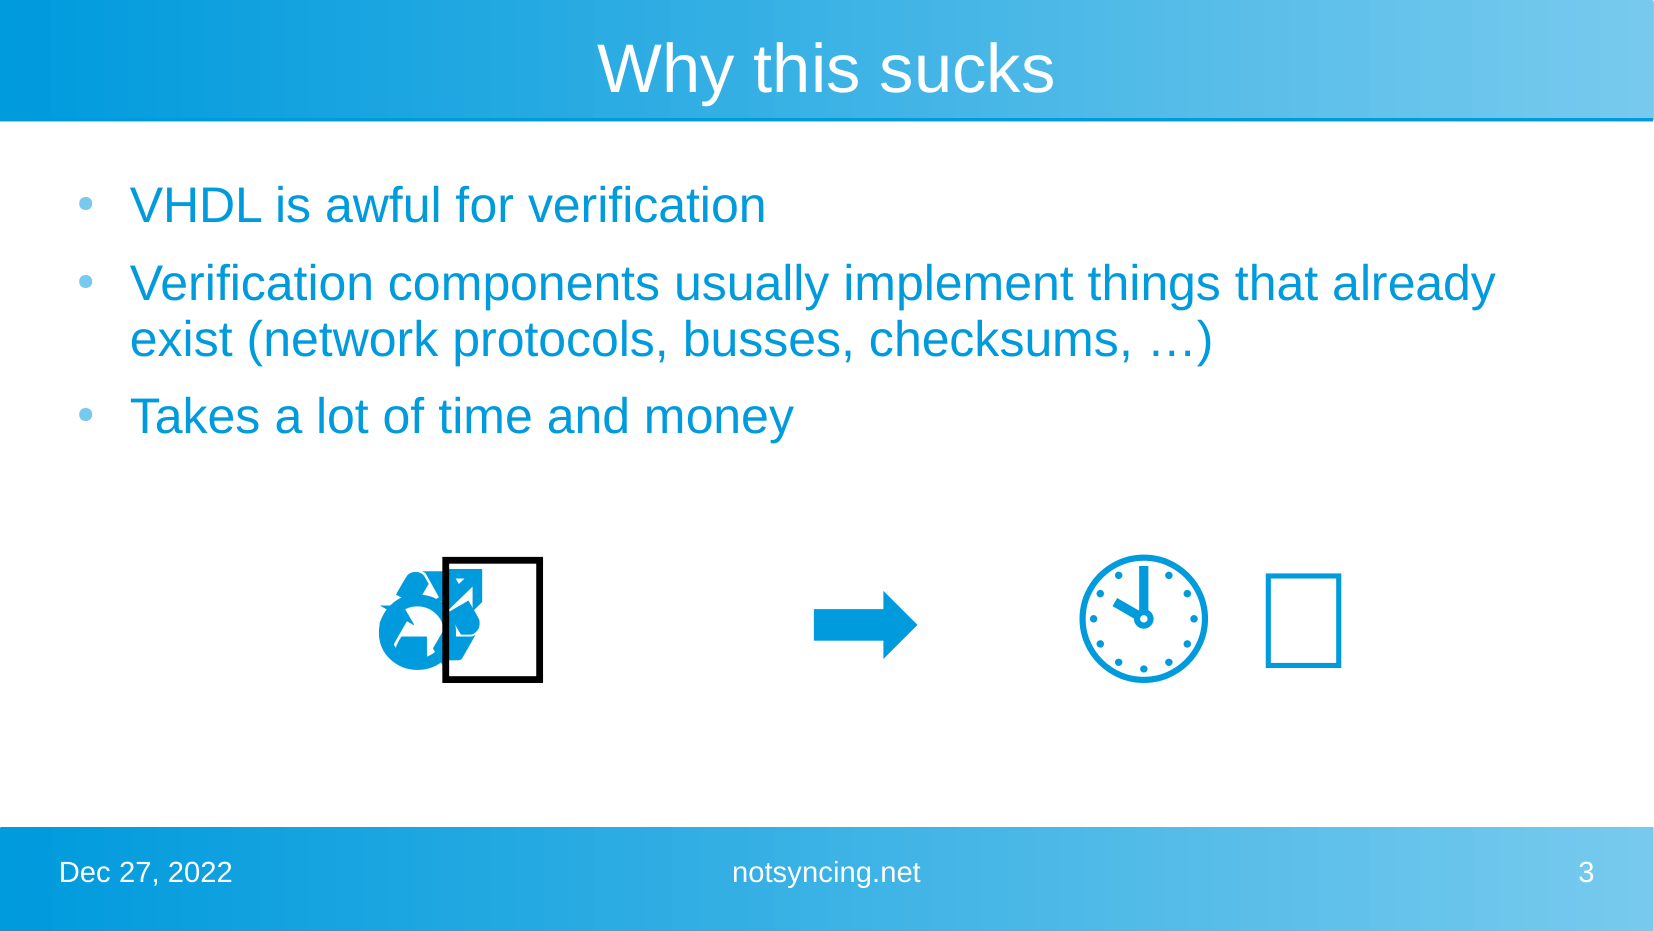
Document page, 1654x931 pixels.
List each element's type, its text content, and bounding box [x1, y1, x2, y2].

list VHDL is awful for verification Verification components usually implement things that already exist (network protocols, busses, checksums, …) Takes a lot of time and money 🤦‍♂️ ♻️ ➡ 🕙 🤑 [59, 177, 1595, 768]
text_box 🚫 [409, 510, 797, 798]
title Why this sucks [59, 29, 1595, 108]
